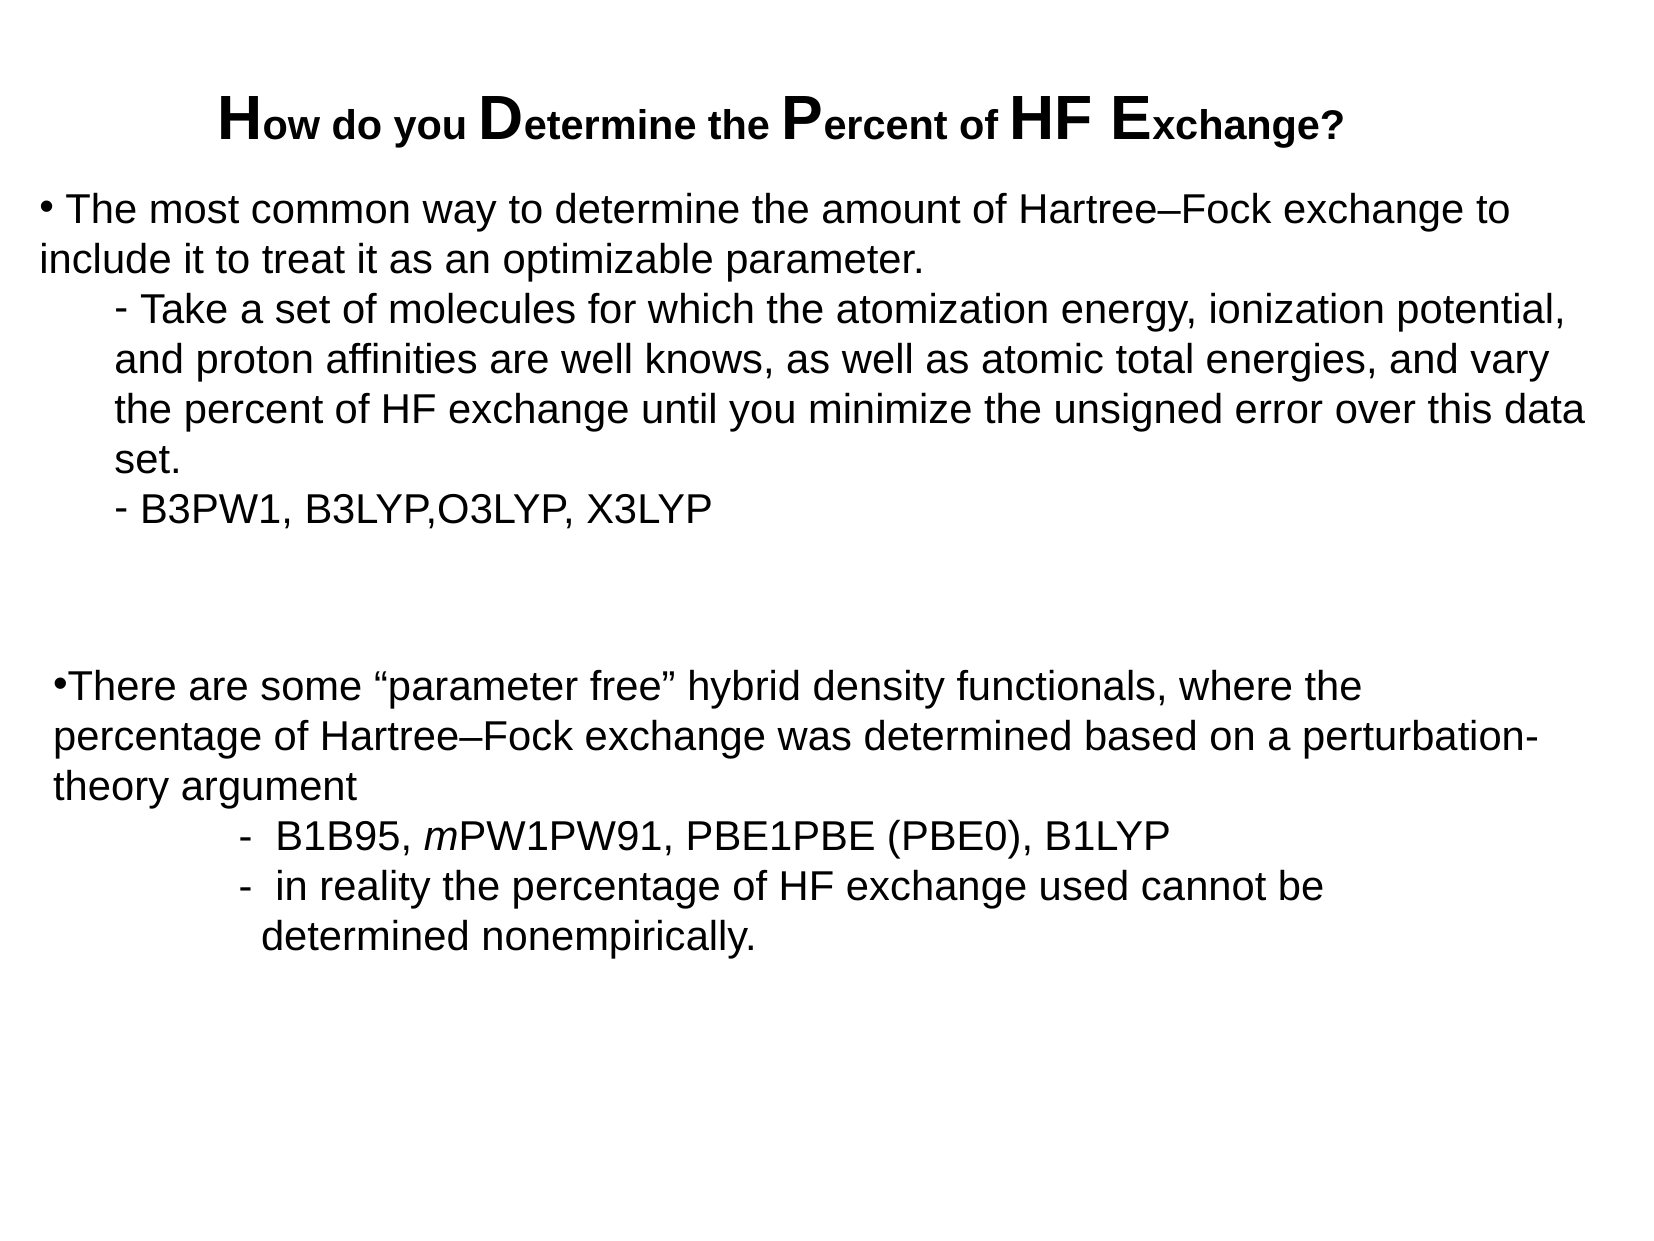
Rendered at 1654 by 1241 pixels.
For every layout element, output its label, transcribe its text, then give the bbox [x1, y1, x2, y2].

text_box There are some “parameter free” hybrid density functionals, where the percentage of Hartree–Fock exchange was determined based on a perturbation-theory argument - B1B95, mPW1PW91, PBE1PBE (PBE0), B1LYP - in reality the percentage of HF exchange used cannot be determined nonempirically. [38, 650, 1599, 967]
text_box How do you Determine the Percent of HF Exchange? [167, 69, 1361, 160]
text_box The most common way to determine the amount of Hartree–Fock exchange to include it to treat it as an optimizable parameter. Take a set of molecules for which the atomization energy, ionization potential, and proton affinities are well knows, as well as atomic total energies, and vary the percent of HF exchange until you minimize the unsigned error over this data set. B3PW1, B3LYP,O3LYP, X3LYP [24, 173, 1613, 540]
